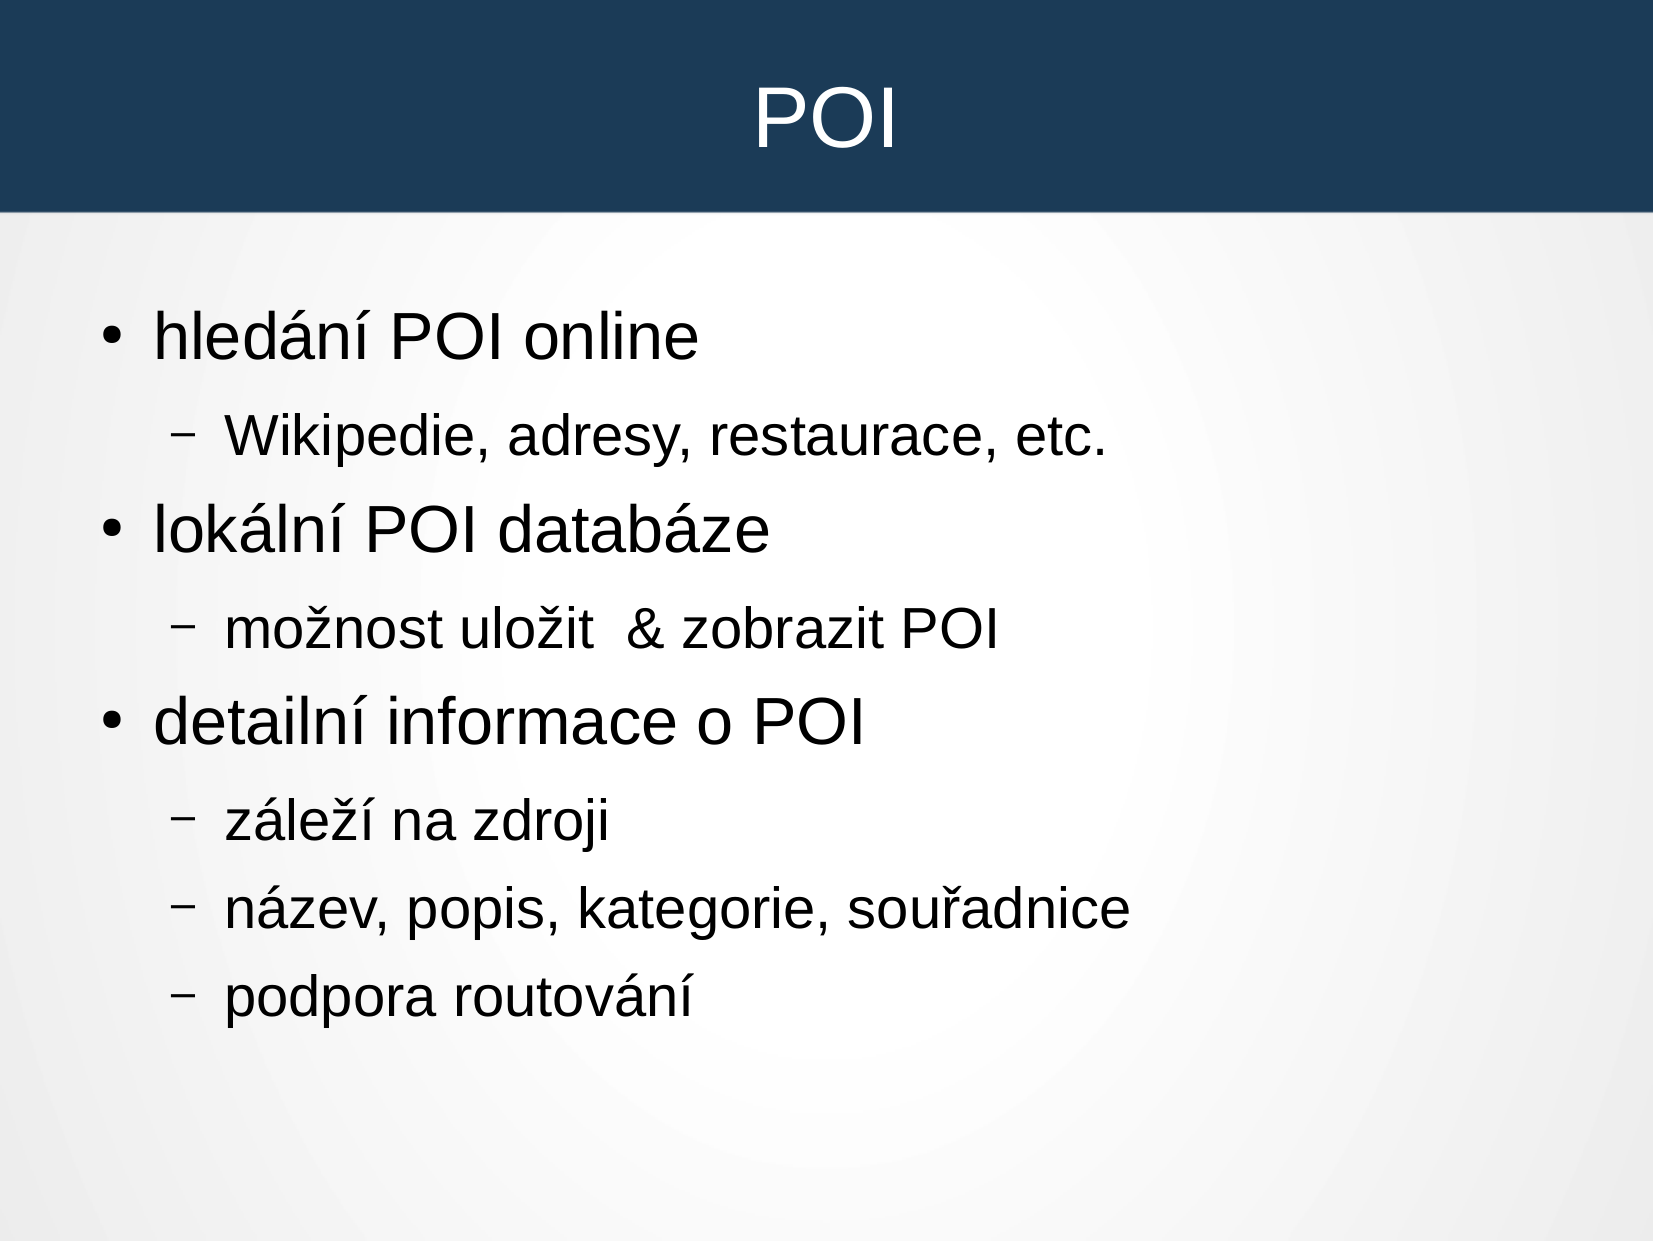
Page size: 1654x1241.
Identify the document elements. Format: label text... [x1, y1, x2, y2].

list hledání POI online Wikipedie, adresy, restaurace, etc. lokální POI databáze možnost uložit & zobrazit POI detailní informace o POI záleží na zdroji název, popis, kategorie, souřadnice podpora routování [82, 299, 1571, 1063]
title POI [82, 47, 1571, 189]
picture [0, 0, 1653, 1241]
